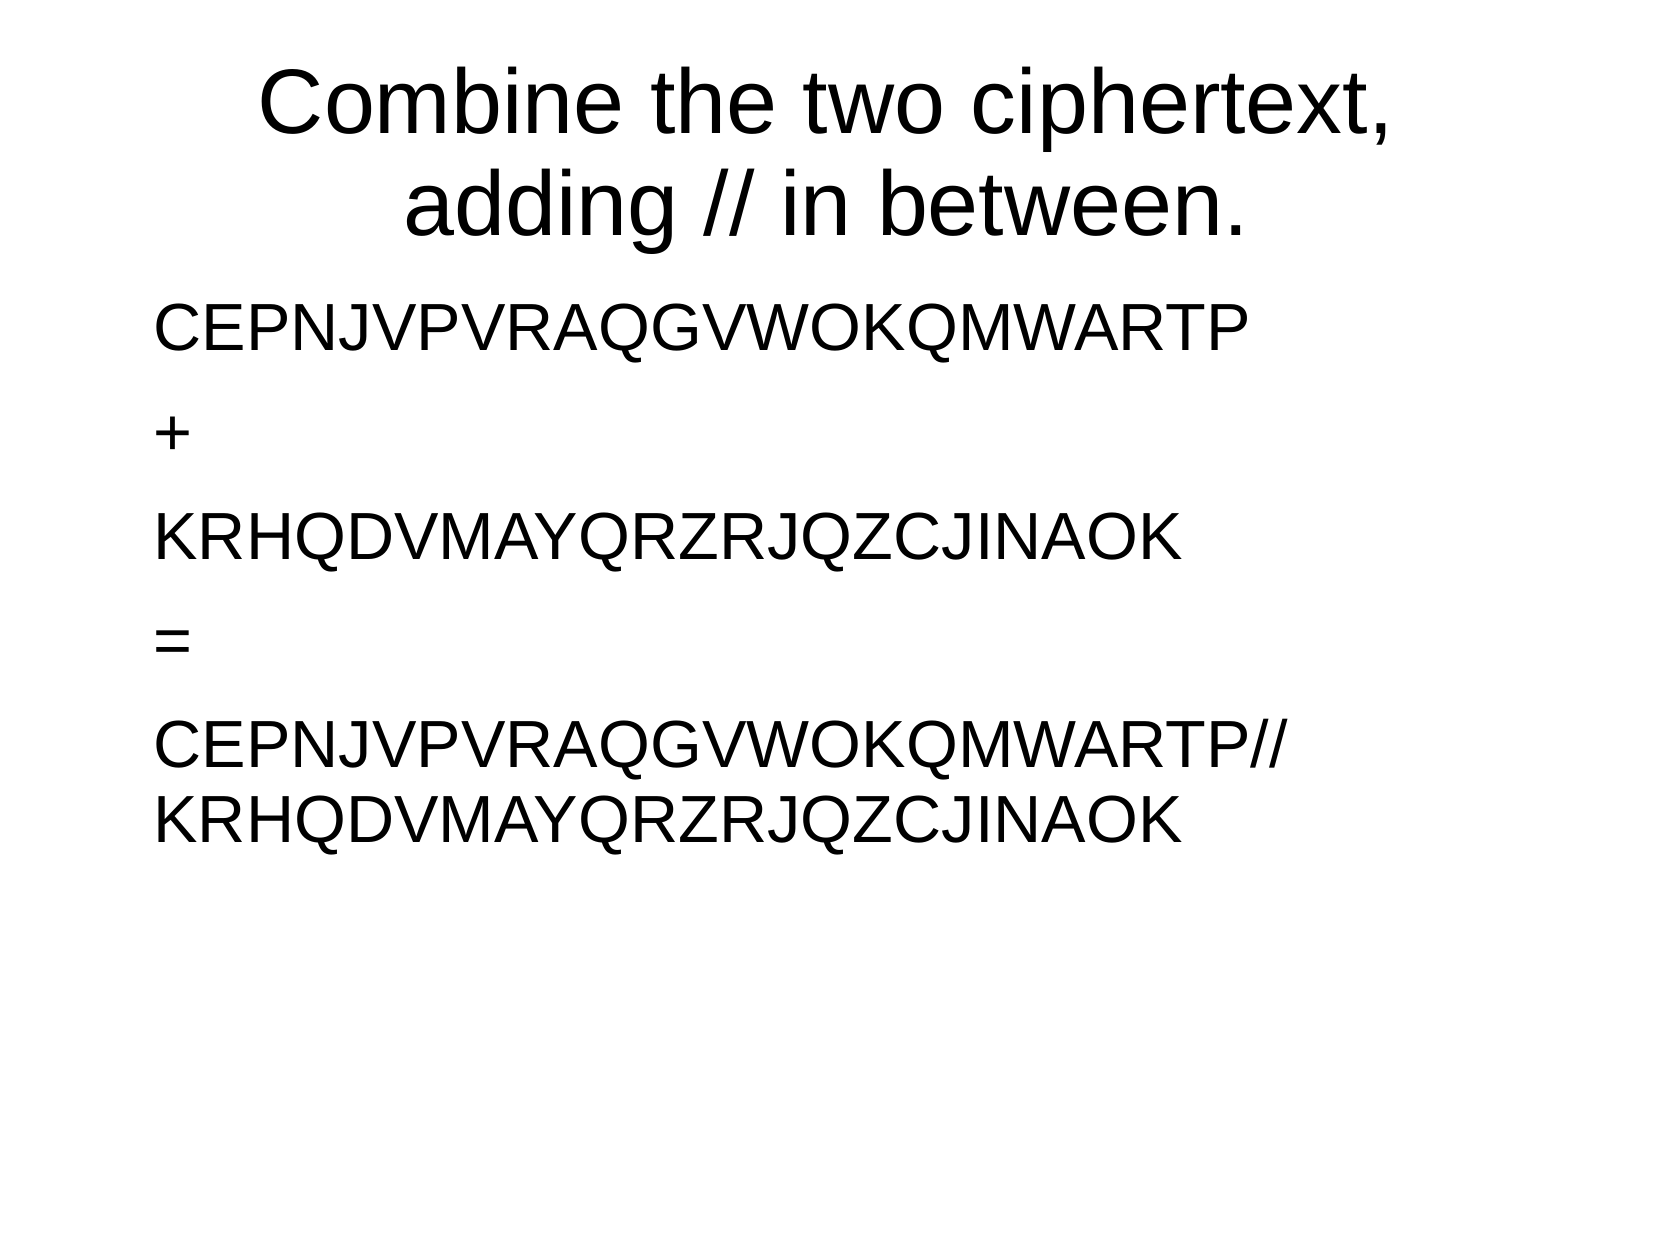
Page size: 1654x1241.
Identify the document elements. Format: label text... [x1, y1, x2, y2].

list CEPNJVPVRAQGVWOKQMWARTP + KRHQDVMAYQRZRJQZCJINAOK = CEPNJVPVRAQGVWOKQMWARTP//KRHQDVMAYQRZRJQZCJINAOK [82, 290, 1571, 1010]
title Combine the two ciphertext, adding // in between. [82, 49, 1571, 257]
